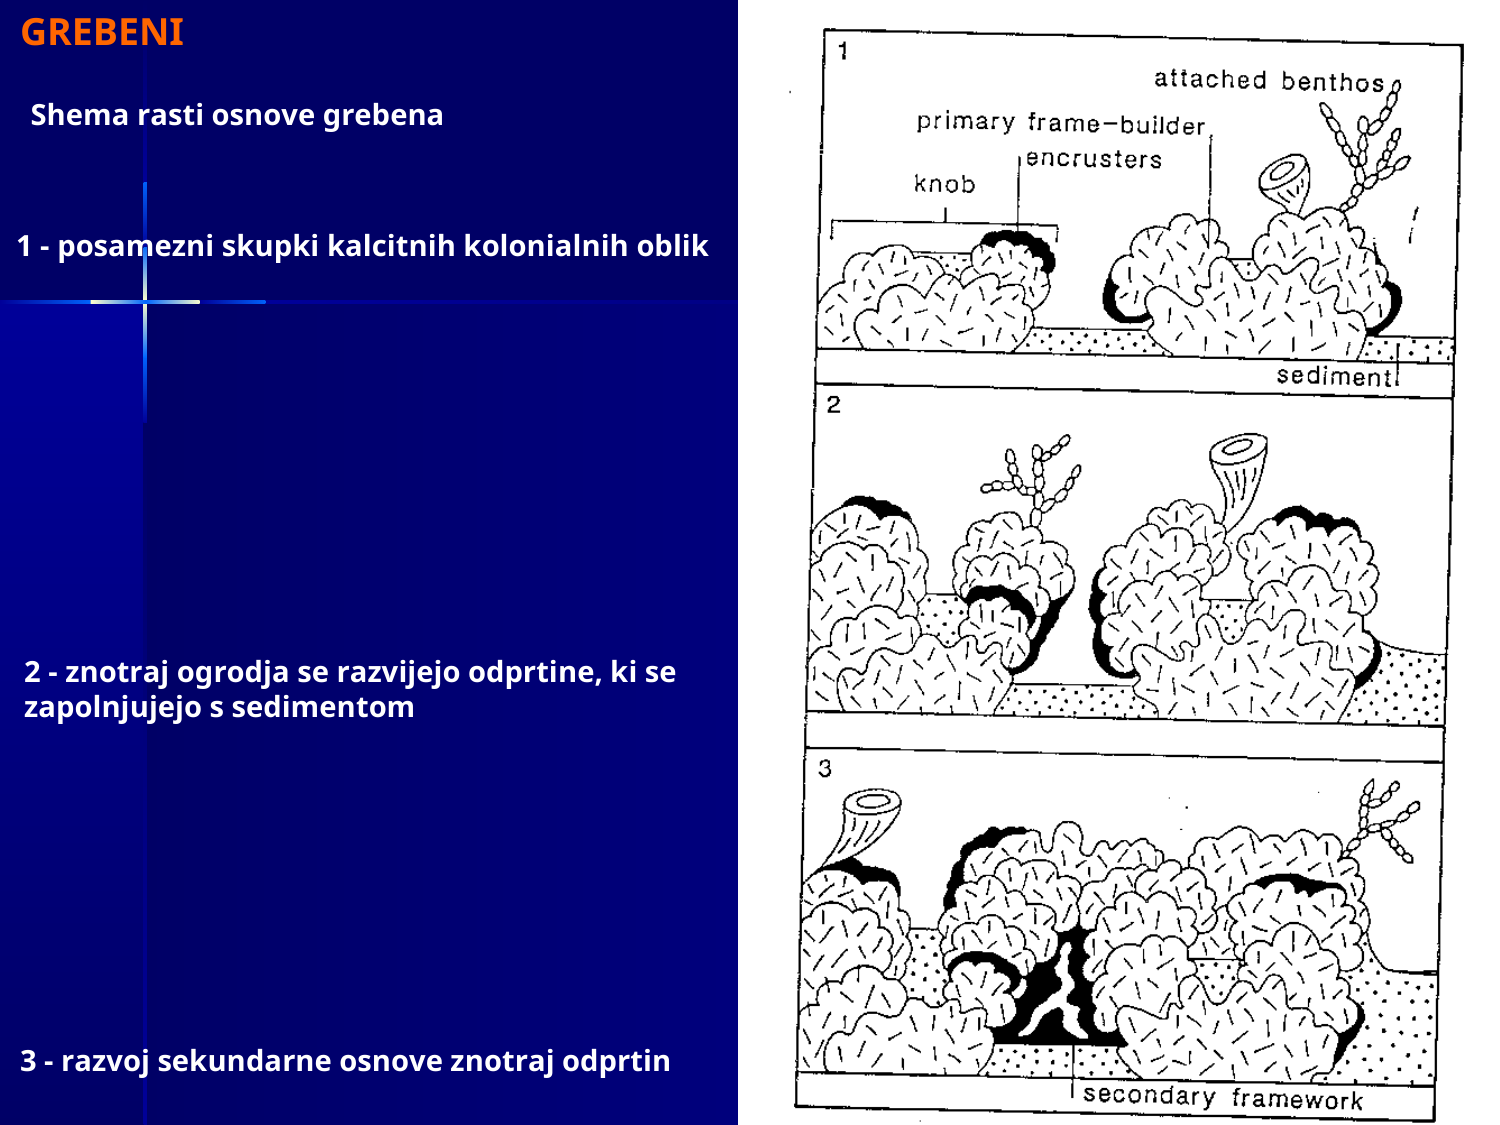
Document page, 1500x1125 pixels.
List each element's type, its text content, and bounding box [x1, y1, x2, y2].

text_box Shema rasti osnove grebena [15, 88, 460, 140]
picture [738, 0, 1500, 1125]
text_box 1 - posamezni skupki kalcitnih kolonialnih oblik [1, 219, 726, 271]
text_box 3 - razvoj sekundarne osnove znotraj odprtin [5, 1034, 688, 1086]
text_box GREBENI [5, 0, 200, 61]
text_box 2 - znotraj ogrodja se razvijejo odprtine, ki se zapolnjujejo s sedimentom [9, 645, 693, 731]
